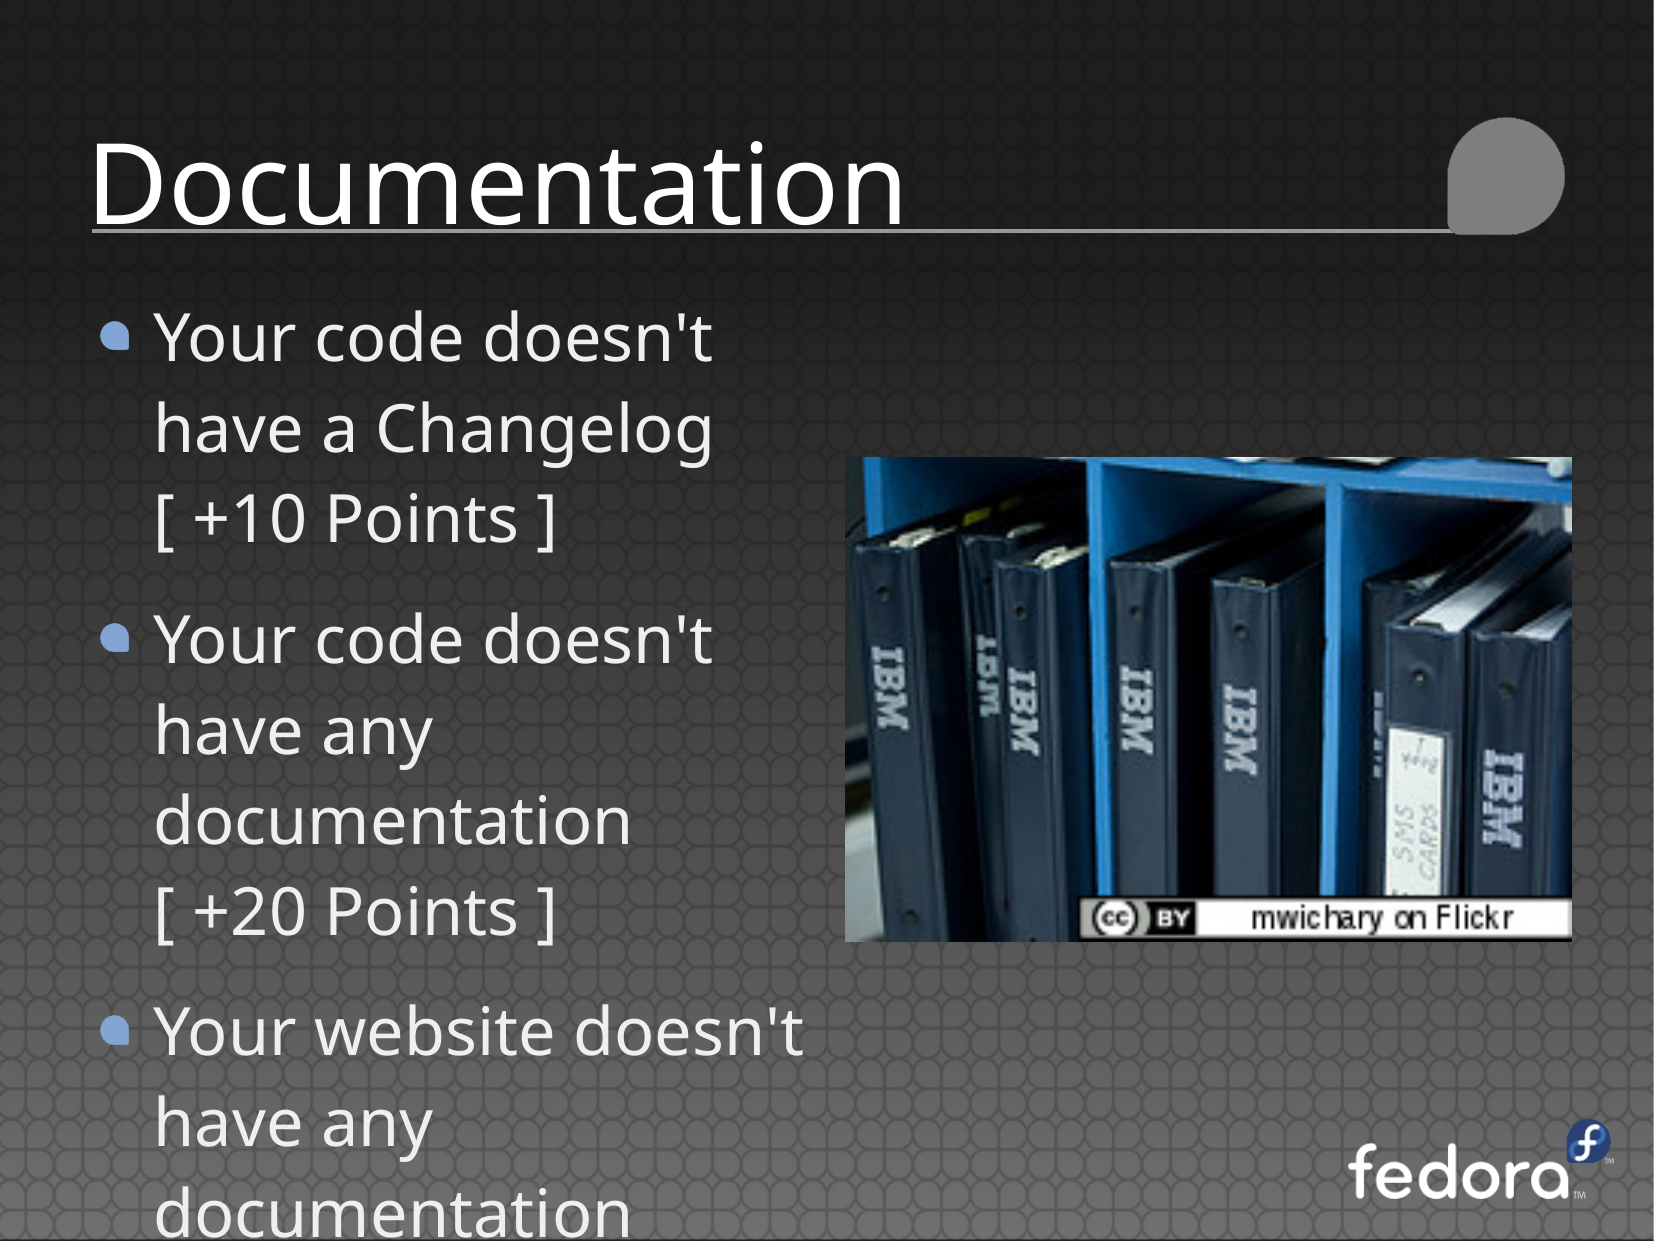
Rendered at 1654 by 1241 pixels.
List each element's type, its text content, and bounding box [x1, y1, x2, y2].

title Documentation [86, 112, 1576, 249]
list Your code doesn't have a Changelog [ +10 Points ] Your code doesn't have any documentation [ +20 Points ] Your website doesn't have any documentation [ +30 Points ] [82, 290, 809, 1205]
picture [0, 0, 1654, 1241]
